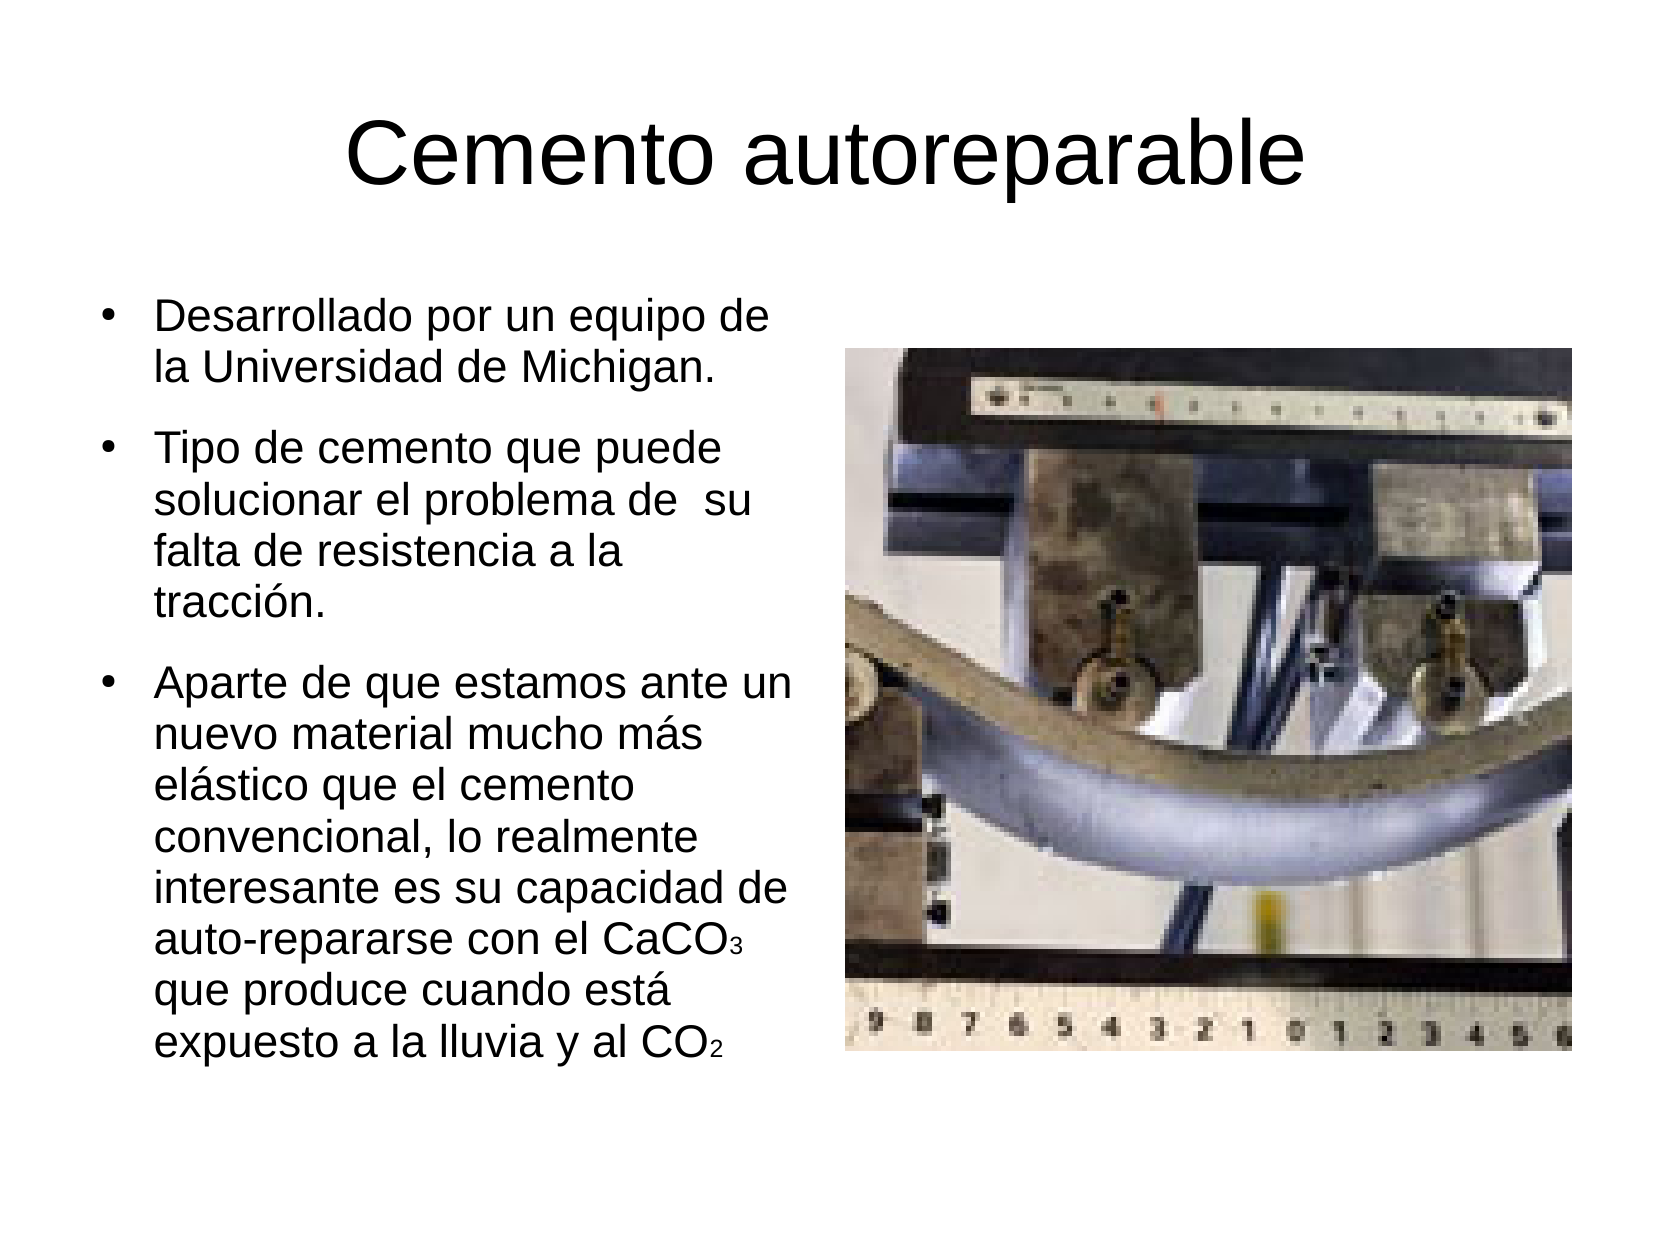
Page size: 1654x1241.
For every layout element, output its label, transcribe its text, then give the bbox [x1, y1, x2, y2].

list Desarrollado por un equipo de la Universidad de Michigan. Tipo de cemento que puede solucionar el problema de su falta de resistencia a la tracción. Aparte de que estamos ante un nuevo material mucho más elástico que el cemento convencional, lo realmente interesante es su capacidad de auto-repararse con el CaCO3 que produce cuando está expuesto a la lluvia y al CO2 [82, 290, 809, 1094]
picture [845, 348, 1572, 1051]
title Cemento autoreparable [82, 56, 1571, 250]
